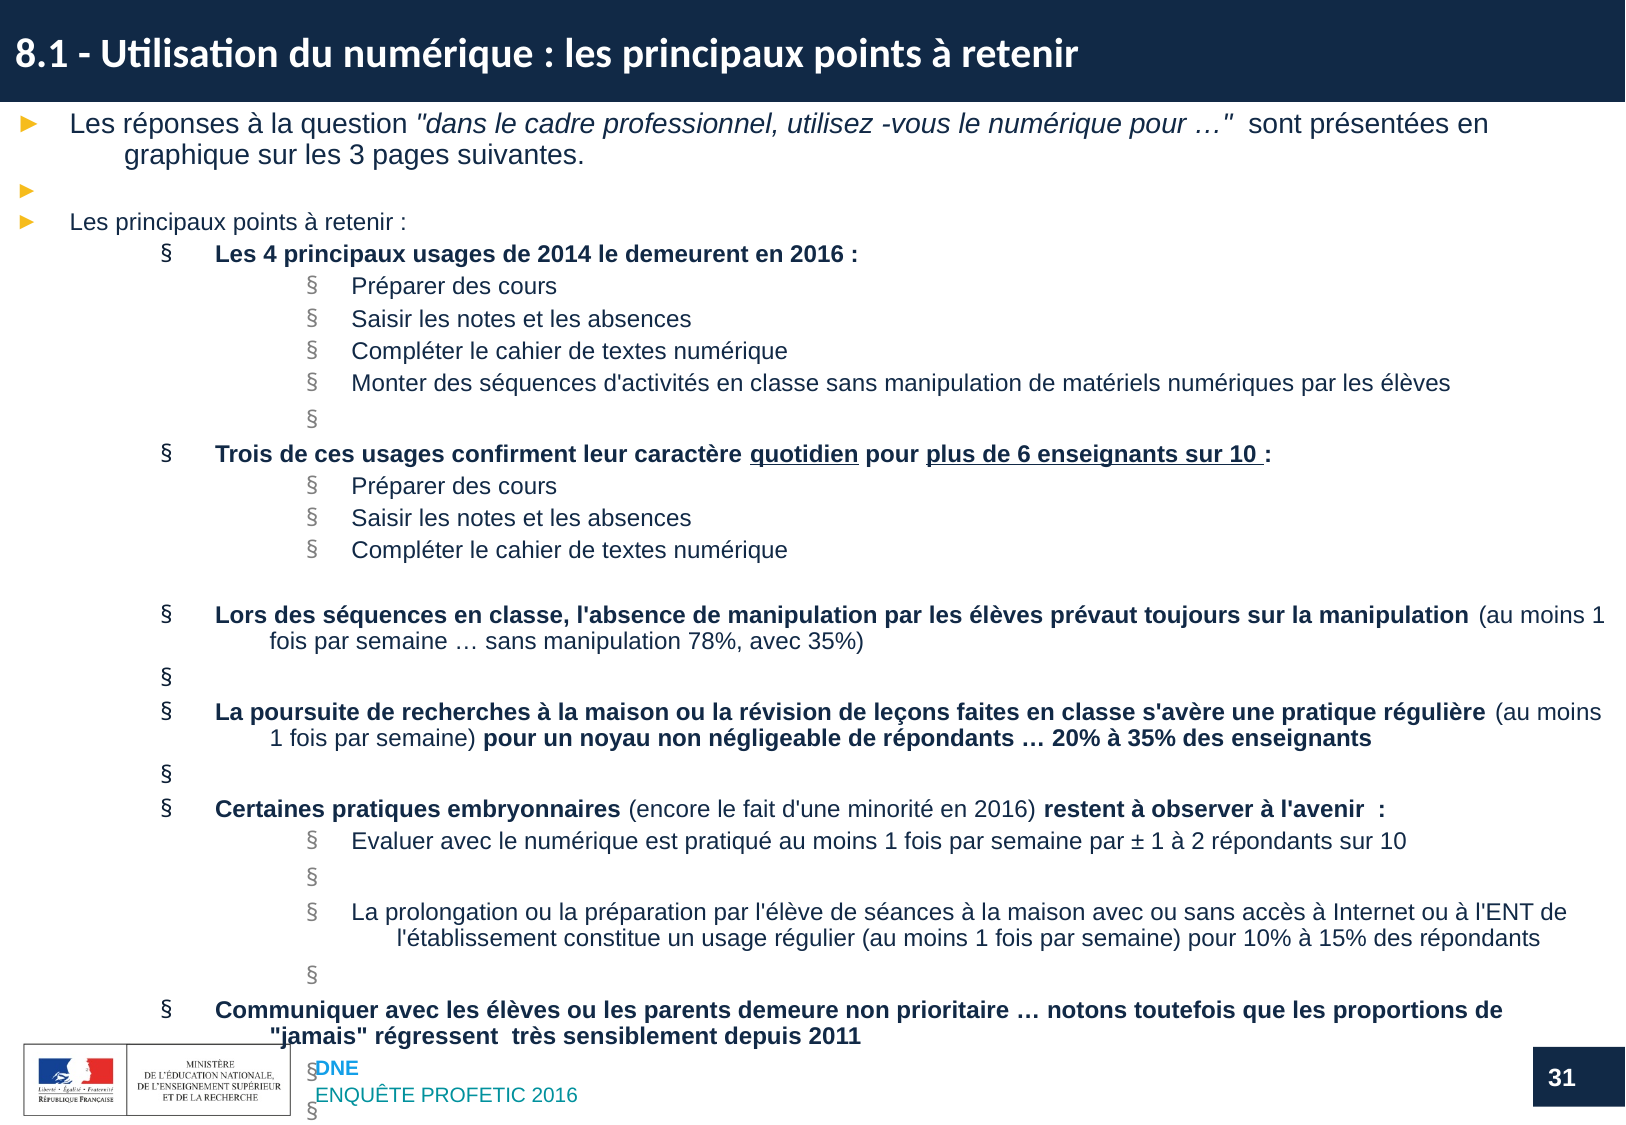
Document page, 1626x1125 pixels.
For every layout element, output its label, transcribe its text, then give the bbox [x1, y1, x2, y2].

text_box 31 [1533, 1046, 1625, 1107]
list Les réponses à la question "dans le cadre professionnel, utilisez -vous le numérique pour …" sont présentées en graphique sur les 3 pages suivantes. Les principaux points à retenir : Les 4 principaux usages de 2014 le demeurent en 2016 : Préparer des cours Saisir les notes et les absences Compléter le cahier de textes numérique Monter des séquences d'activités en classe sans manipulation de matériels numériques par les élèves Trois de ces usages confirment leur caractère quotidien pour plus de 6 enseignants sur 10 : Préparer des cours Saisir les notes et les absences Compléter le cahier de textes numérique Lors des séquences en classe, l'absence de manipulation par les élèves prévaut toujours sur la manipulation (au moins 1 fois par semaine … sans manipulation 78%, avec 35%) La poursuite de recherches à la maison ou la révision de leçons faites en classe s'avère une pratique régulière (au moins 1 fois par semaine) pour un noyau non négligeable de répondants … 20% à 35% des enseignants Certaines pratiques embryonnaires (encore le fait d'une minorité en 2016) restent à observer à l'avenir : Evaluer avec le numérique est pratiqué au moins 1 fois par semaine par ± 1 à 2 répondants sur 10 La prolongation ou la préparation par l'élève de séances à la maison avec ou sans accès à Internet ou à l'ENT de l'établissement constitue un usage régulier (au moins 1 fois par semaine) pour 10% à 15% des répondants Communiquer avec les élèves ou les parents demeure non prioritaire … notons toutefois que les proportions de "jamais" régressent très sensiblement depuis 2011 [0, 102, 1625, 1059]
title 8.1 - Utilisation du numérique : les principaux points à retenir [0, 0, 1625, 102]
